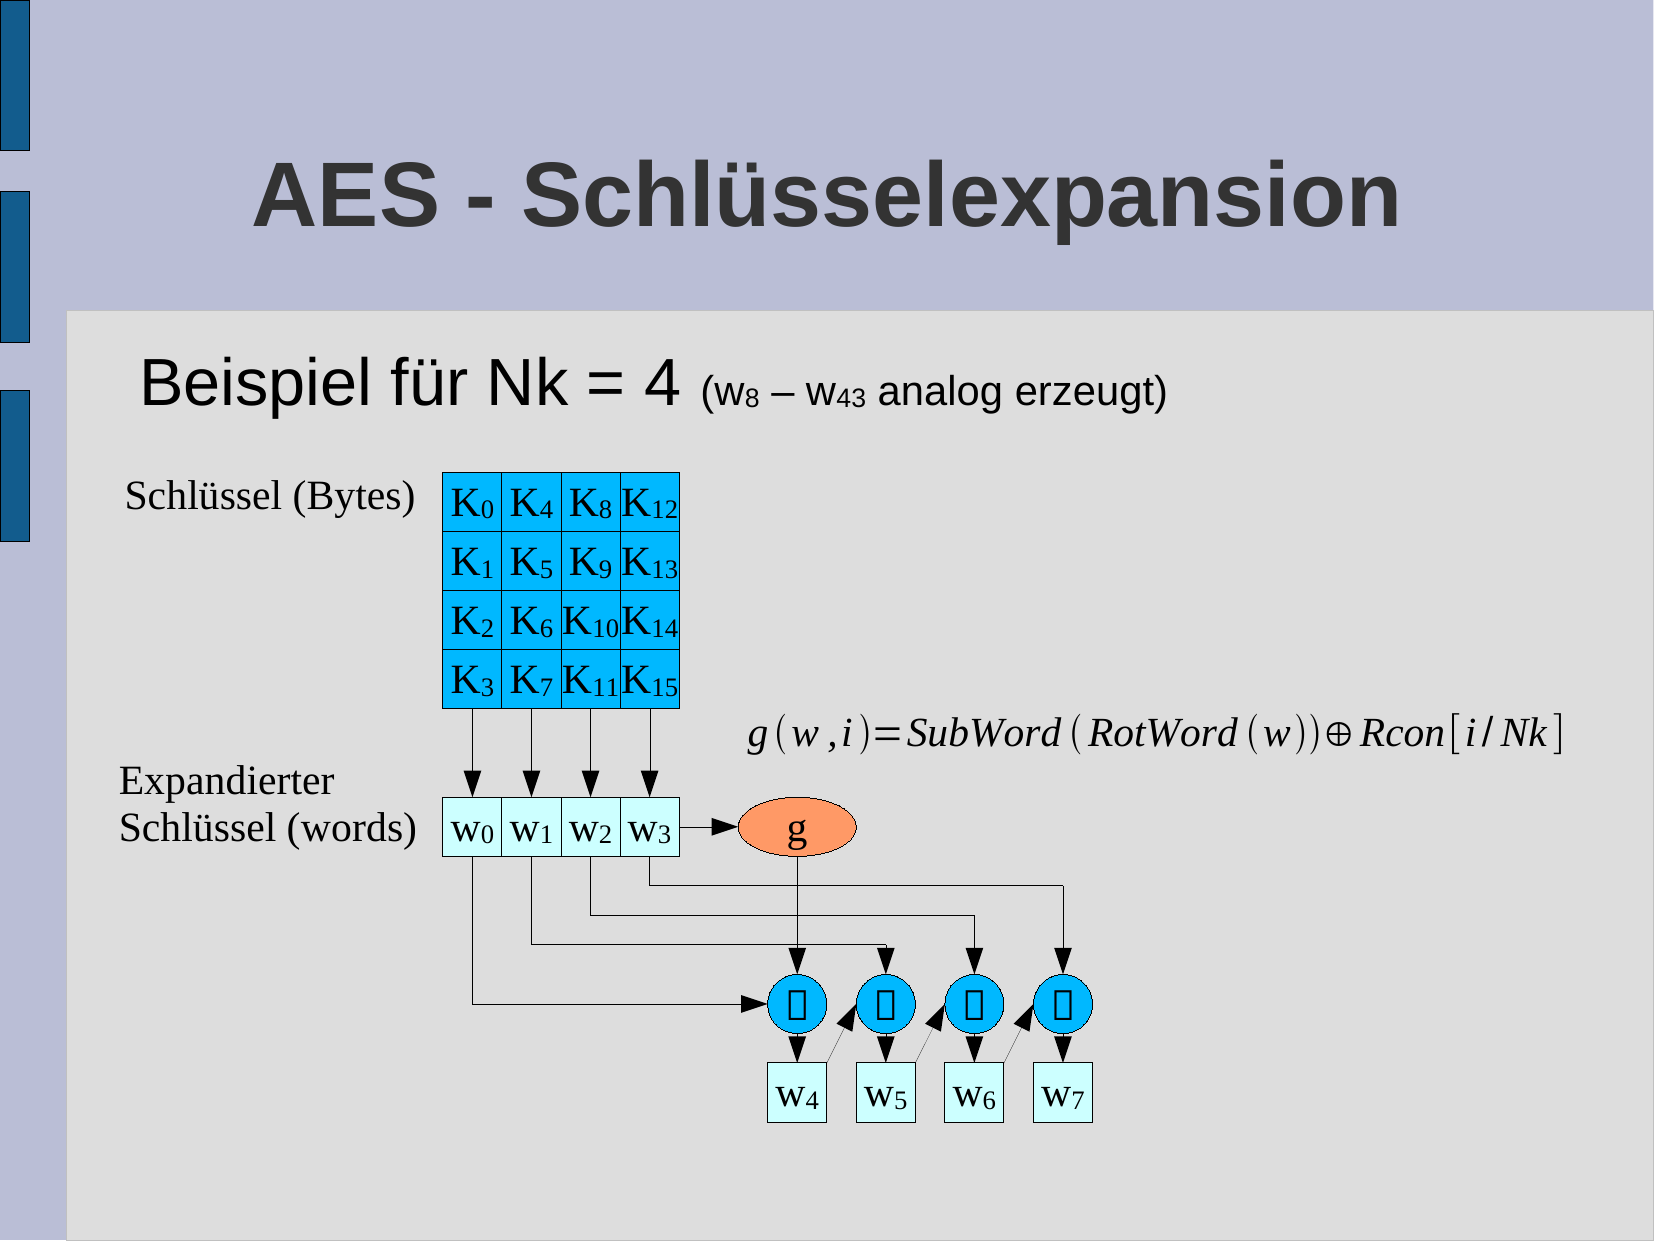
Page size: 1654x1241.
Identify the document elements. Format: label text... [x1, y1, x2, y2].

chart [738, 708, 1571, 757]
title AES - Schlüsselexpansion [121, 91, 1534, 299]
list Beispiel für Nk = 4 (w8 – w43 analog erzeugt) [121, 344, 1534, 1127]
